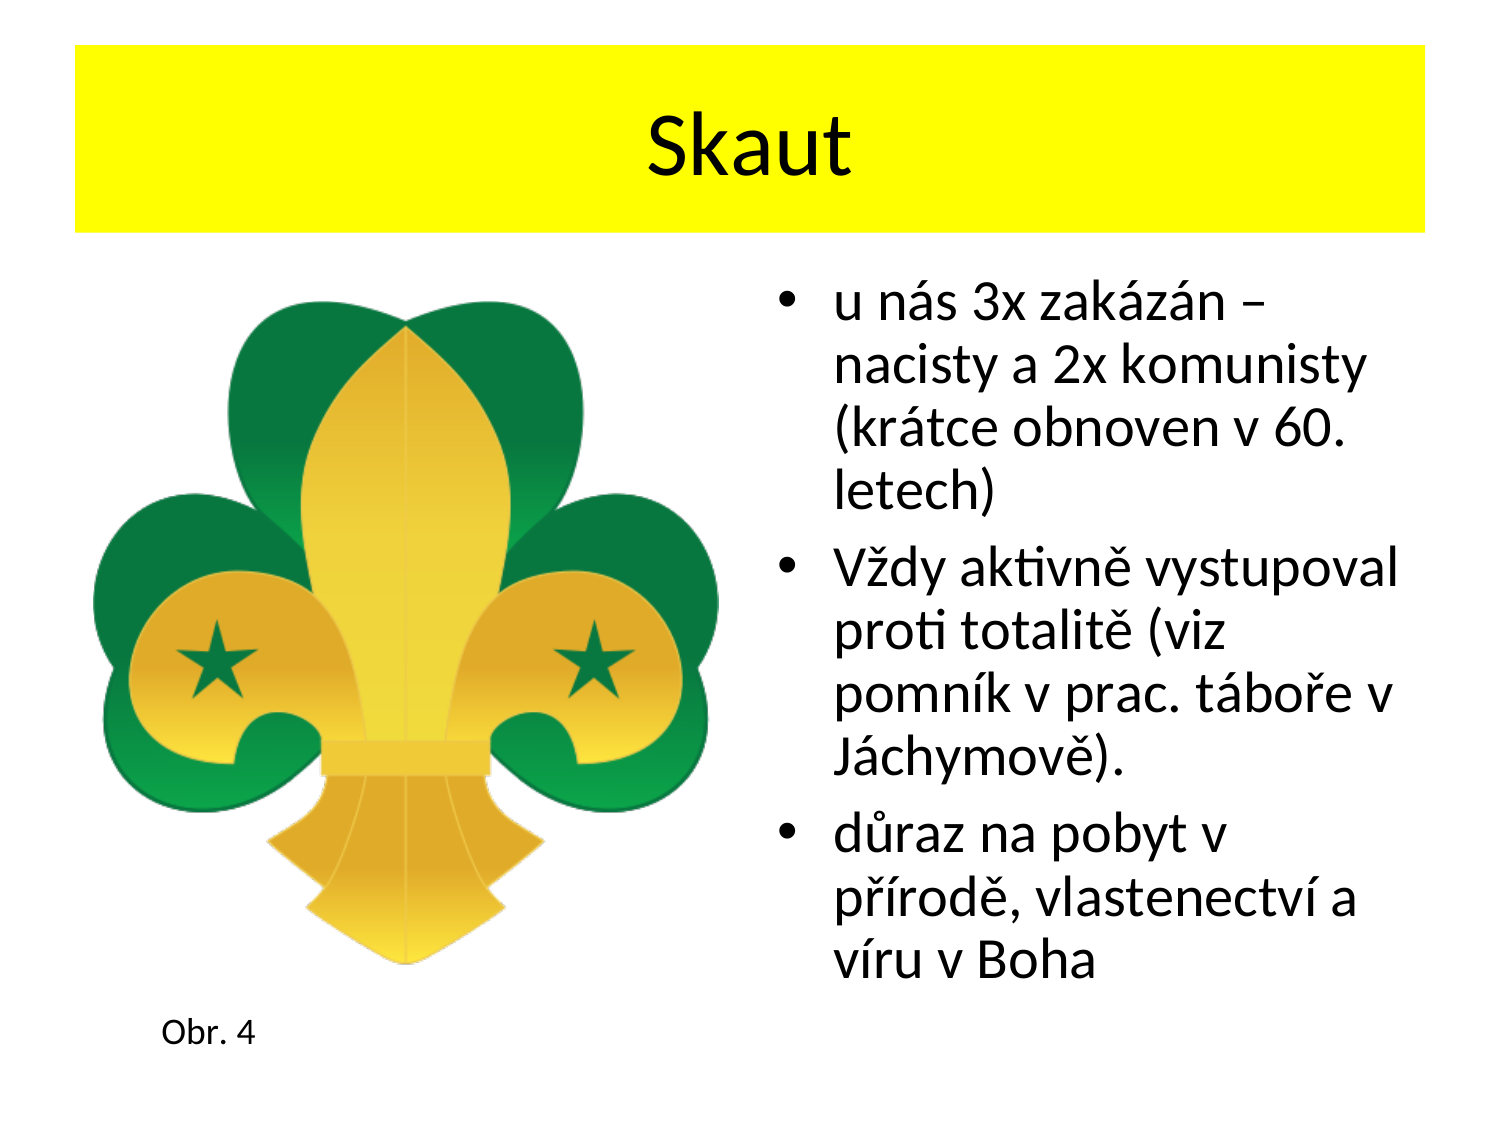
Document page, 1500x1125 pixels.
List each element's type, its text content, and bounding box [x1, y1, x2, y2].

text_box [93, 301, 719, 966]
title Skaut [75, 45, 1426, 233]
text_box Obr. 4 [146, 999, 271, 1105]
list u nás 3x zakázán – nacisty a 2x komunisty (krátce obnoven v 60. letech) Vždy aktivně vystupoval proti totalitě (viz pomník v prac. táboře v Jáchymově). důraz na pobyt v přírodě, vlastenectví a víru v Boha [762, 262, 1426, 1006]
